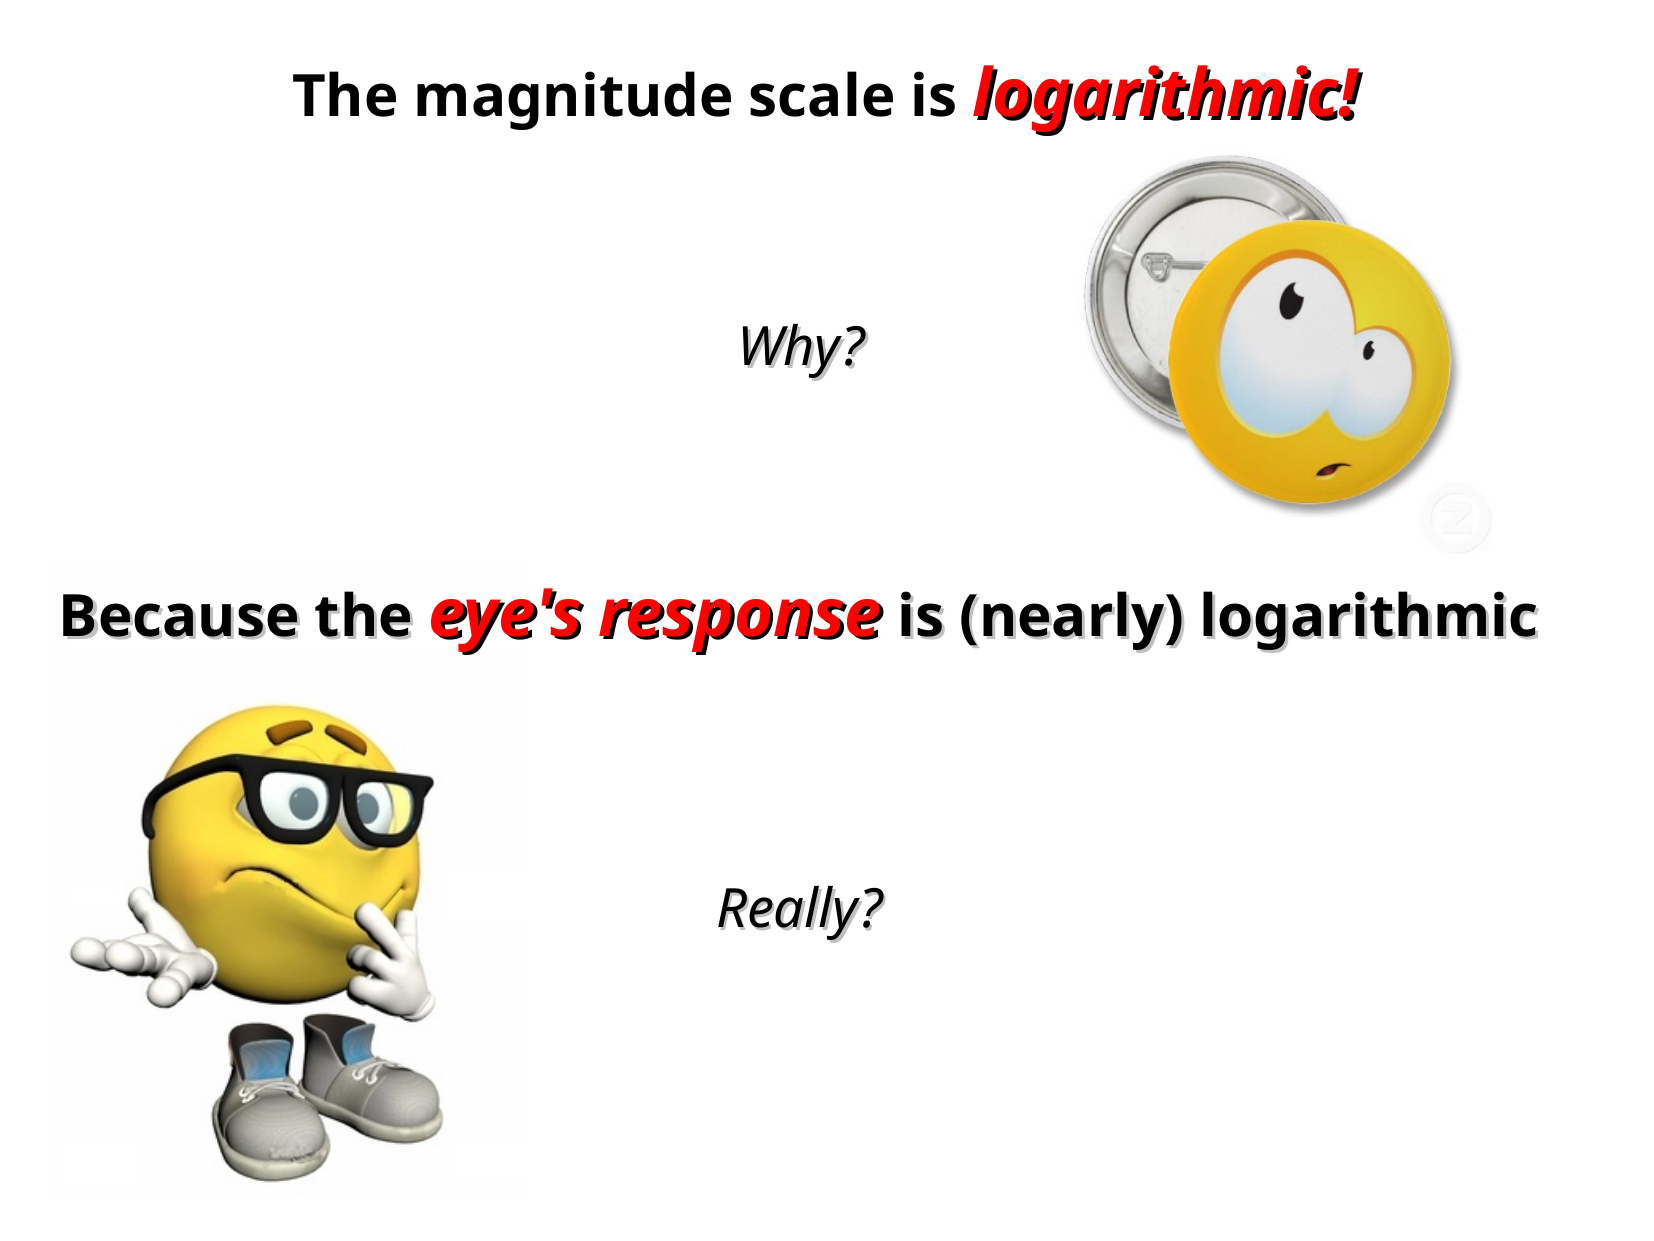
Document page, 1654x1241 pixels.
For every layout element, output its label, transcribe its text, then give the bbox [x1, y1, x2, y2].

text_box Because the eye's response is (nearly) logarithmic [37, 557, 1576, 666]
text_box The magnitude scale is logarithmic! [262, 37, 1388, 146]
picture [49, 666, 526, 1197]
text_box Really? [150, 862, 1463, 953]
text_box Why? [150, 300, 1463, 391]
picture [1050, 112, 1501, 557]
